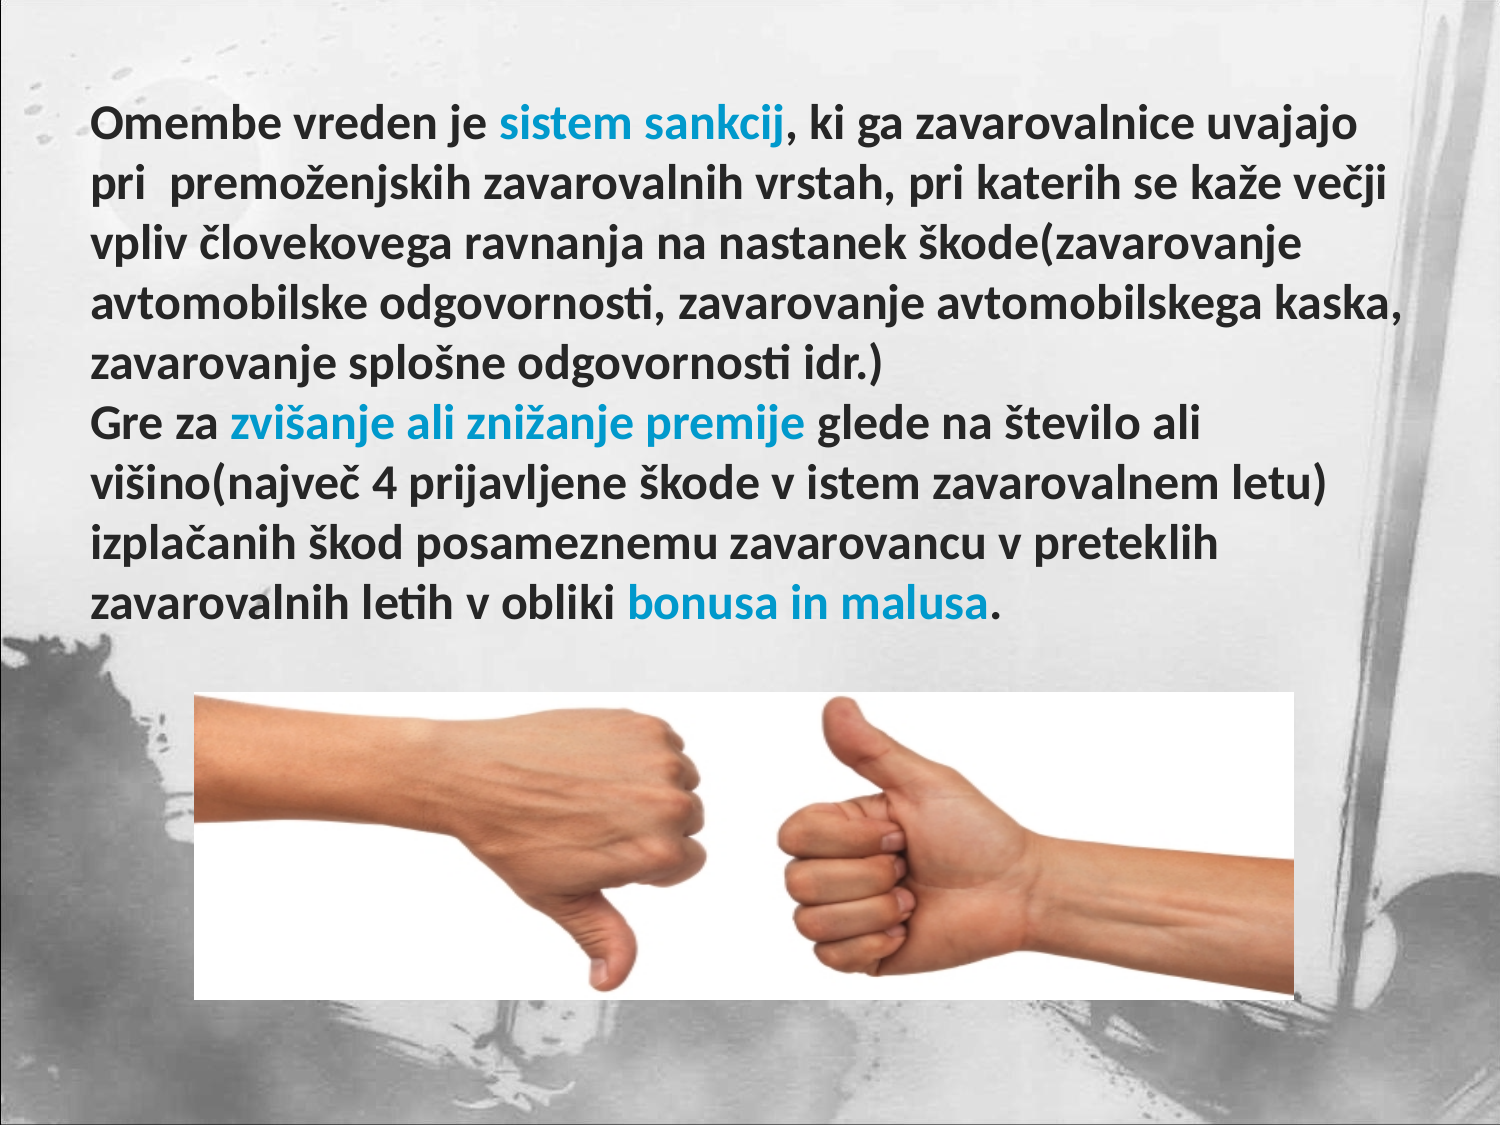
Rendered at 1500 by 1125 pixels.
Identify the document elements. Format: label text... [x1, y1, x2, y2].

picture [0, 0, 1500, 1125]
list Omembe vreden je sistem sankcij, ki ga zavarovalnice uvajajo pri premoženjskih zavarovalnih vrstah, pri katerih se kaže večji vpliv človekovega ravnanja na nastanek škode(zavarovanje avtomobilske odgovornosti, zavarovanje avtomobilskega kaska, zavarovanje splošne odgovornosti idr.) Gre za zvišanje ali znižanje premije glede na število ali višino(največ 4 prijavljene škode v istem zavarovalnem letu) izplačanih škod posameznemu zavarovancu v preteklih zavarovalnih letih v obliki bonusa in malusa. [75, 82, 1425, 1005]
